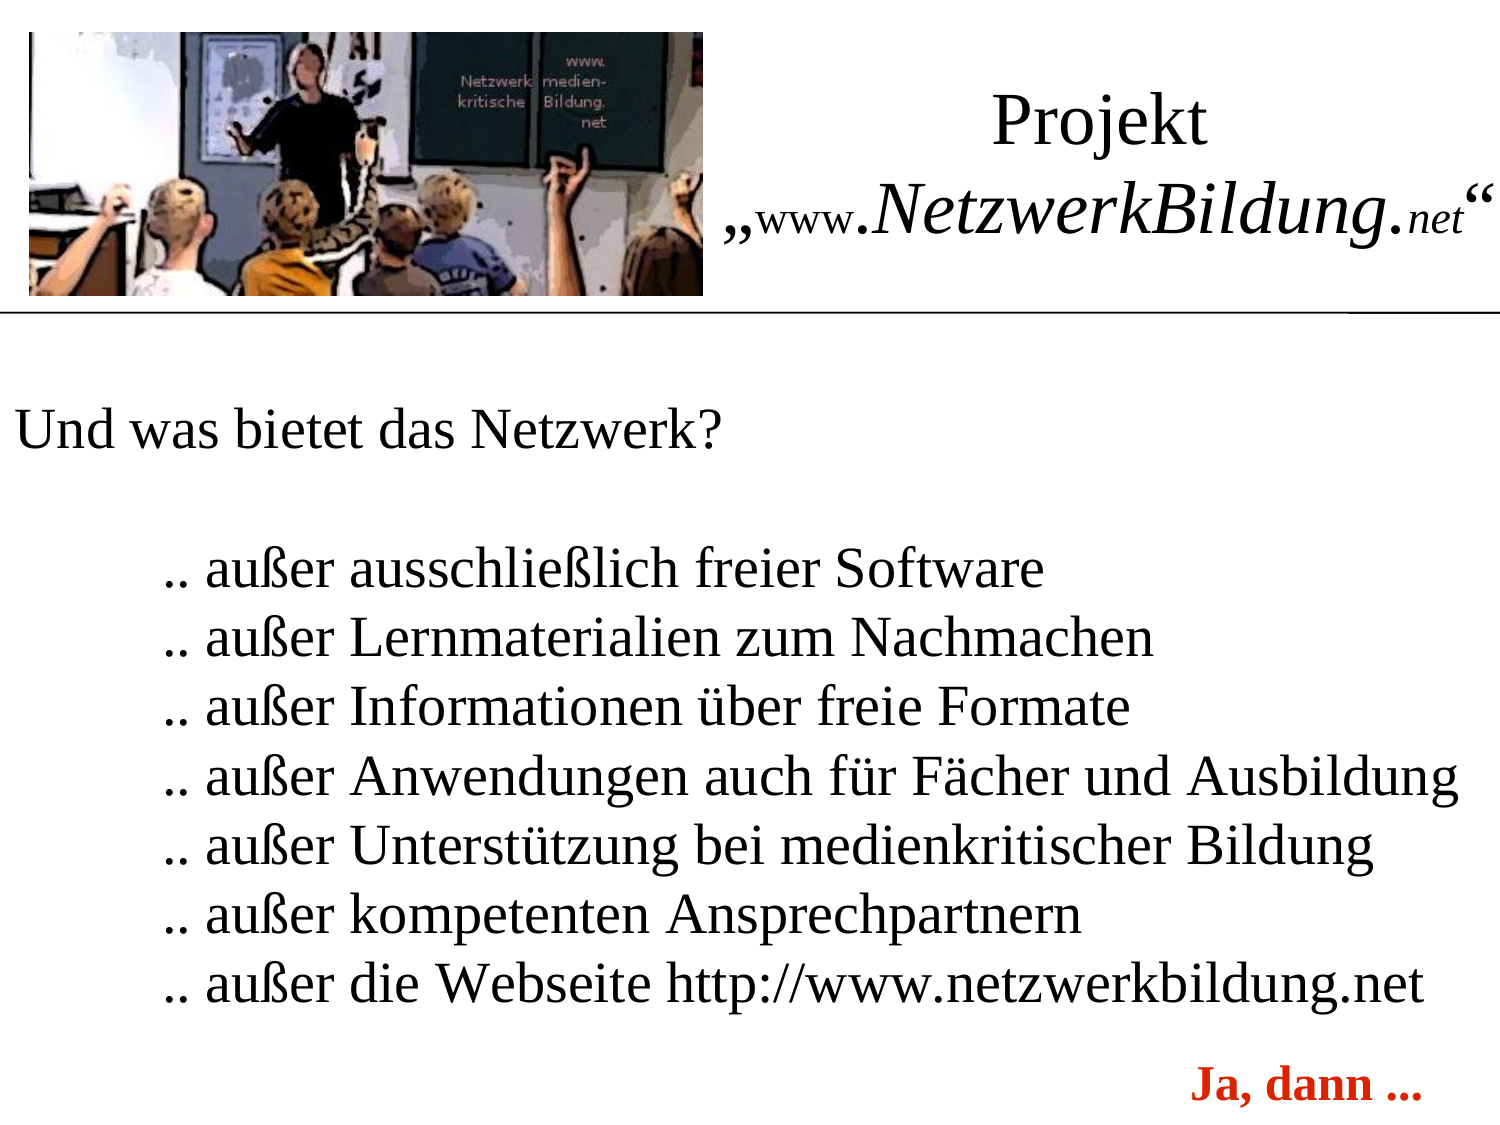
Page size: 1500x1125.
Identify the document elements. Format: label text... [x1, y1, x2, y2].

text_box Und was bietet das Netzwerk? .. außer ausschließlich freier Software .. außer Lernmaterialien zum Nachmachen .. außer Informationen über freie Formate .. außer Anwendungen auch für Fächer und Ausbildung .. außer Unterstützung bei medienkritischer Bildung .. außer kompetenten Ansprechpartnern .. außer die Webseite http://www.netzwerkbildung.net [0, 385, 1500, 1025]
text_box Ja, dann ... [1175, 1045, 1441, 1120]
picture [29, 32, 703, 296]
text_box Projekt „www.NetzwerkBildung.net“ [707, 65, 1500, 259]
